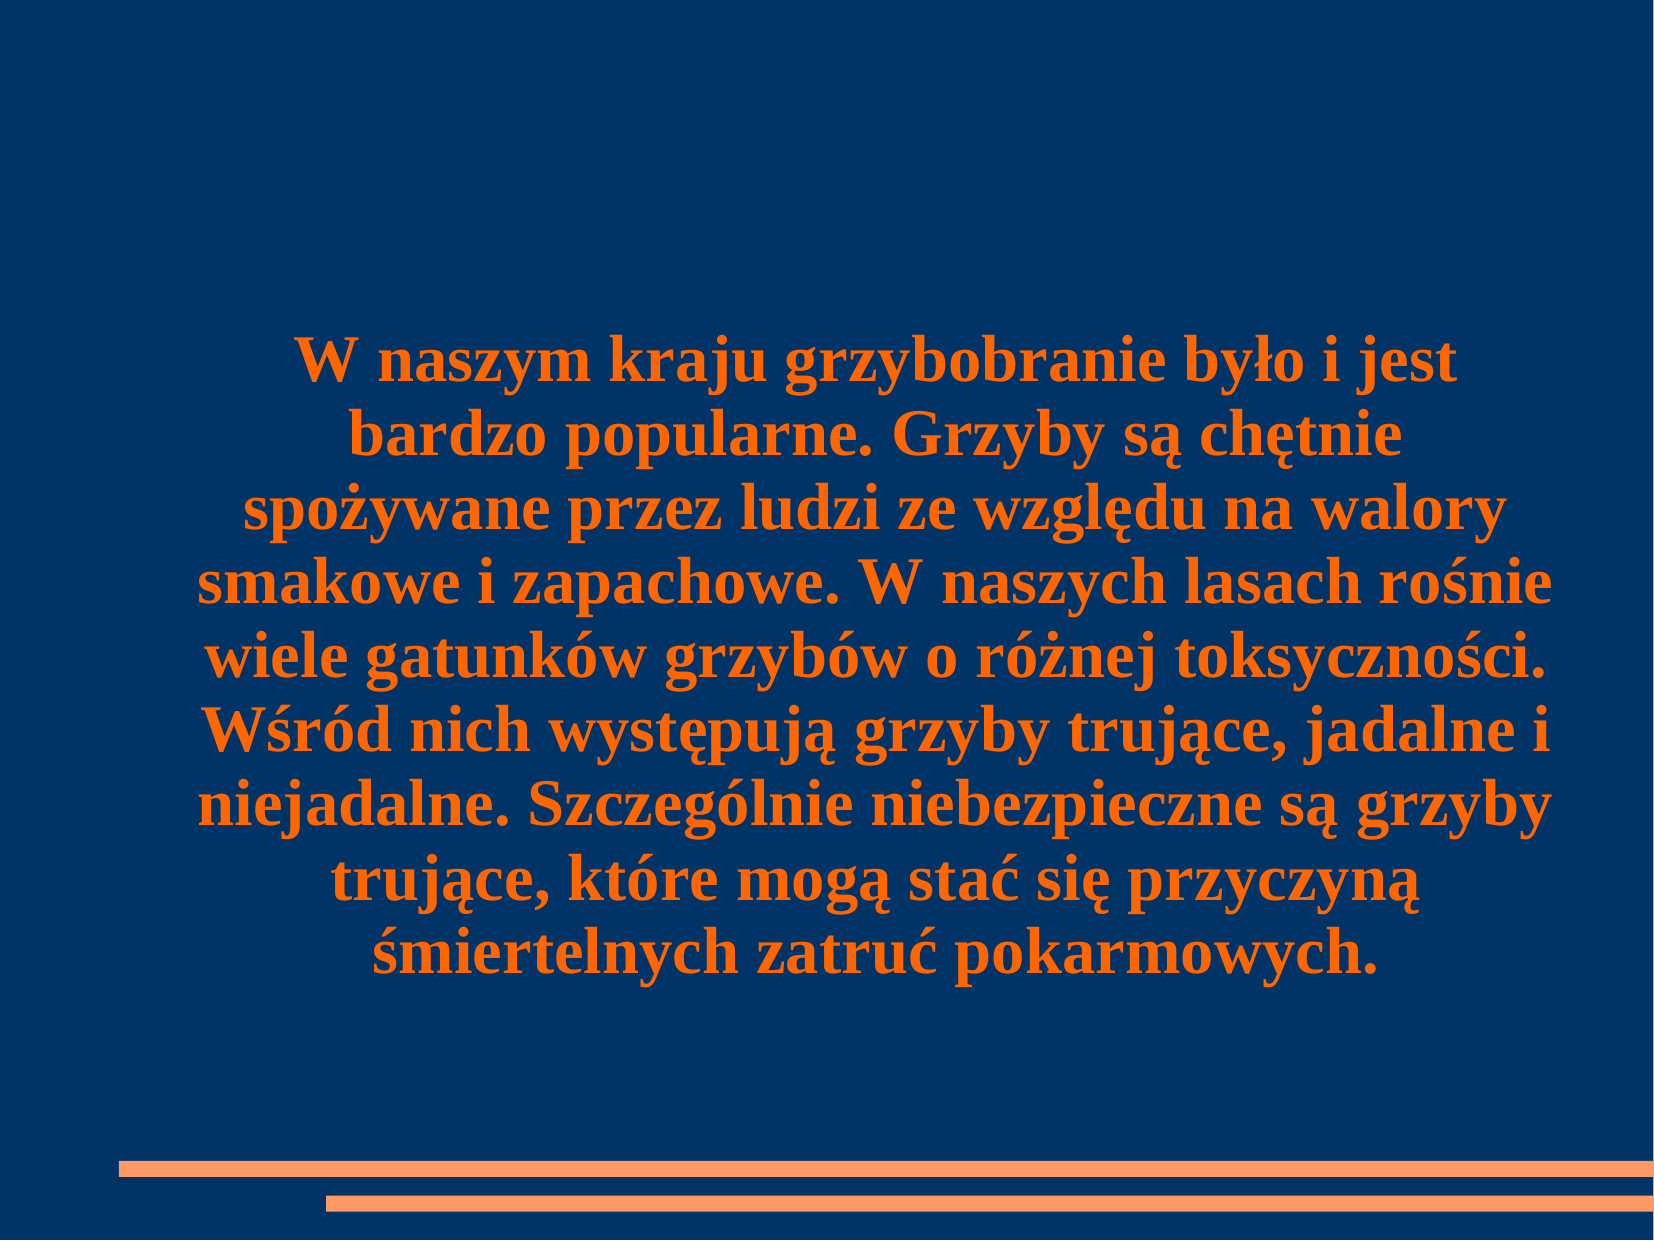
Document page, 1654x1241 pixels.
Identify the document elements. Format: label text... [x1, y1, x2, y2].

list W naszym kraju grzybobranie było i jest bardzo popularne. Grzyby są chętnie spożywane przez ludzi ze względu na walory smakowe i zapachowe. W naszych lasach rośnie wiele gatunków grzybów o różnej toksyczności. Wśród nich występują grzyby trujące, jadalne i niejadalne. Szczególnie niebezpieczne są grzyby trujące, które mogą stać się przyczyną śmiertelnych zatruć pokarmowych. [121, 322, 1561, 1132]
